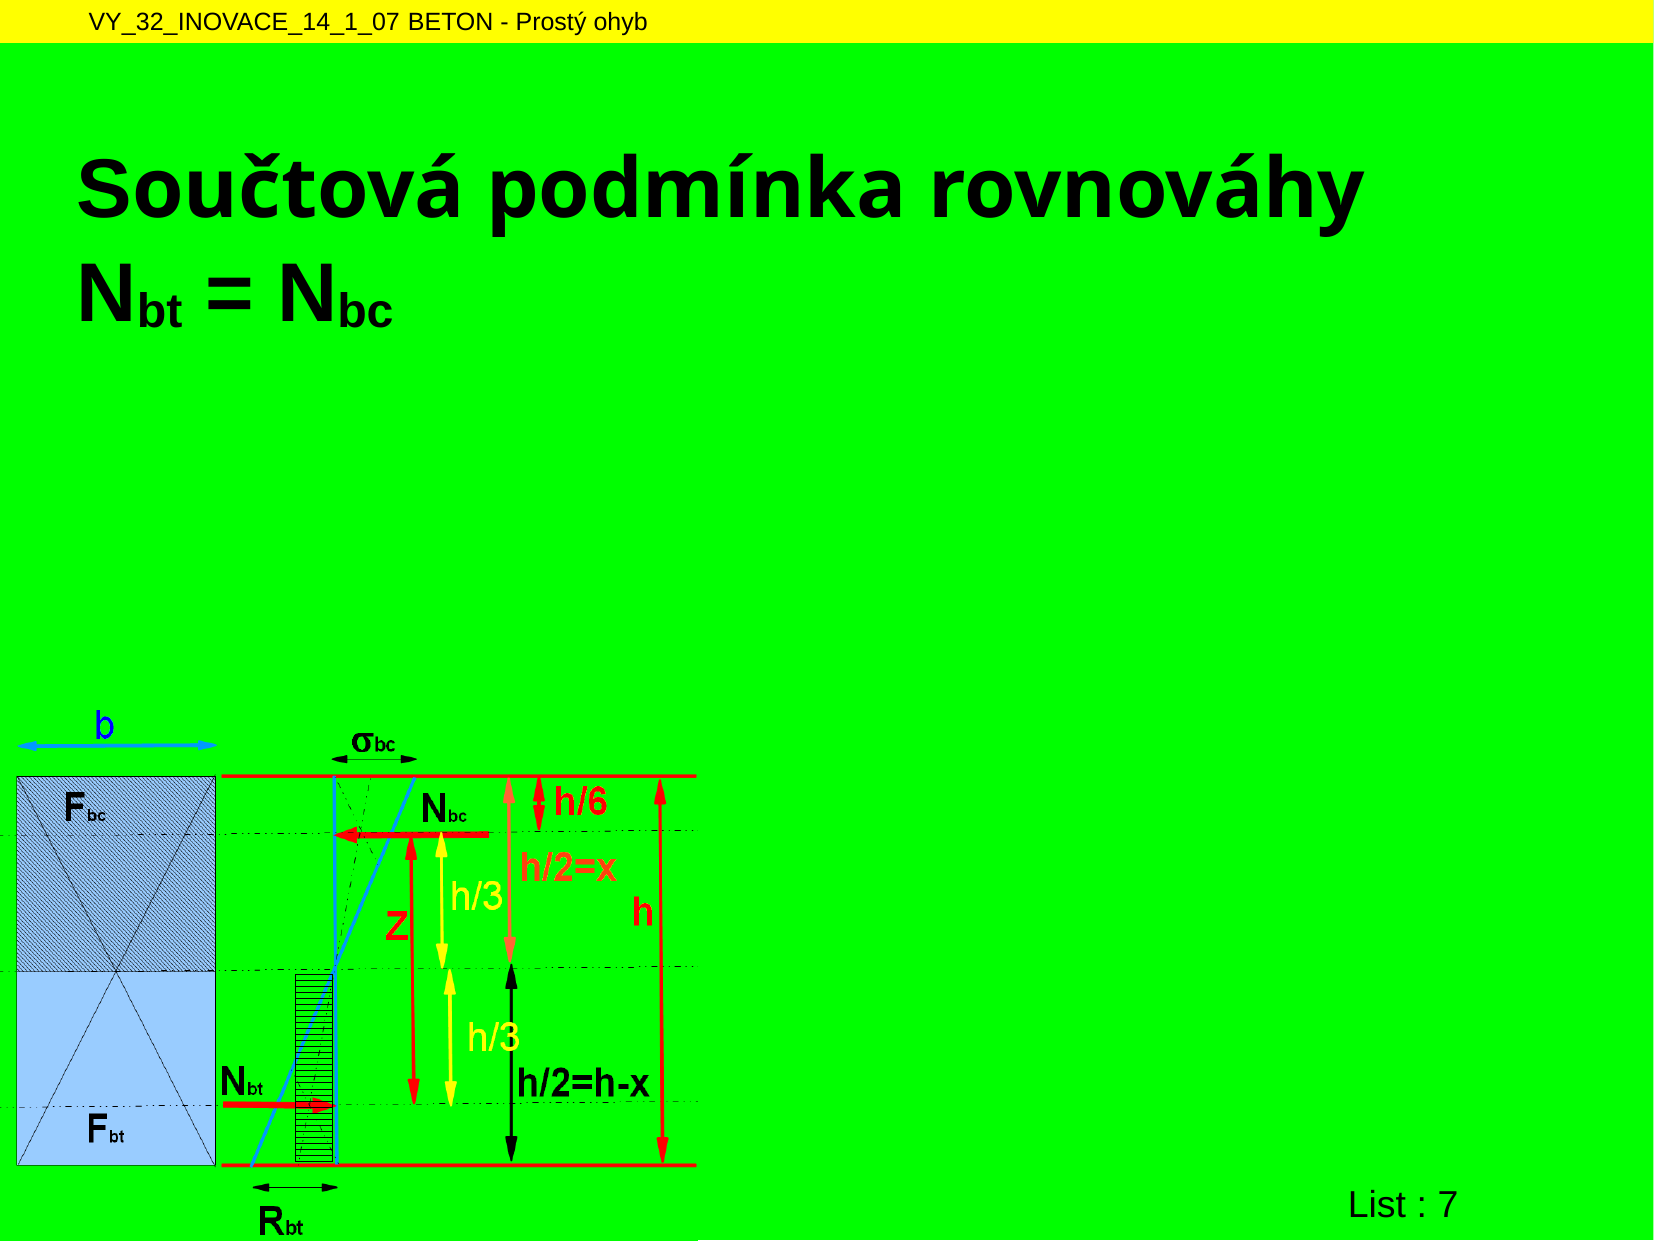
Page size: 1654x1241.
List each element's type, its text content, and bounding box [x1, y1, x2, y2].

text_box List : <číslo> [1357, 1176, 1599, 1241]
text_box Součtová podmínka rovnováhy [59, 118, 1560, 237]
text_box Nbt = Nbc [59, 236, 1136, 517]
text_box [295, 974, 333, 1162]
text_box VY_32_INOVACE_14_1_07 BETON - Prostý ohyb [0, 0, 1654, 43]
picture [0, 699, 698, 1241]
